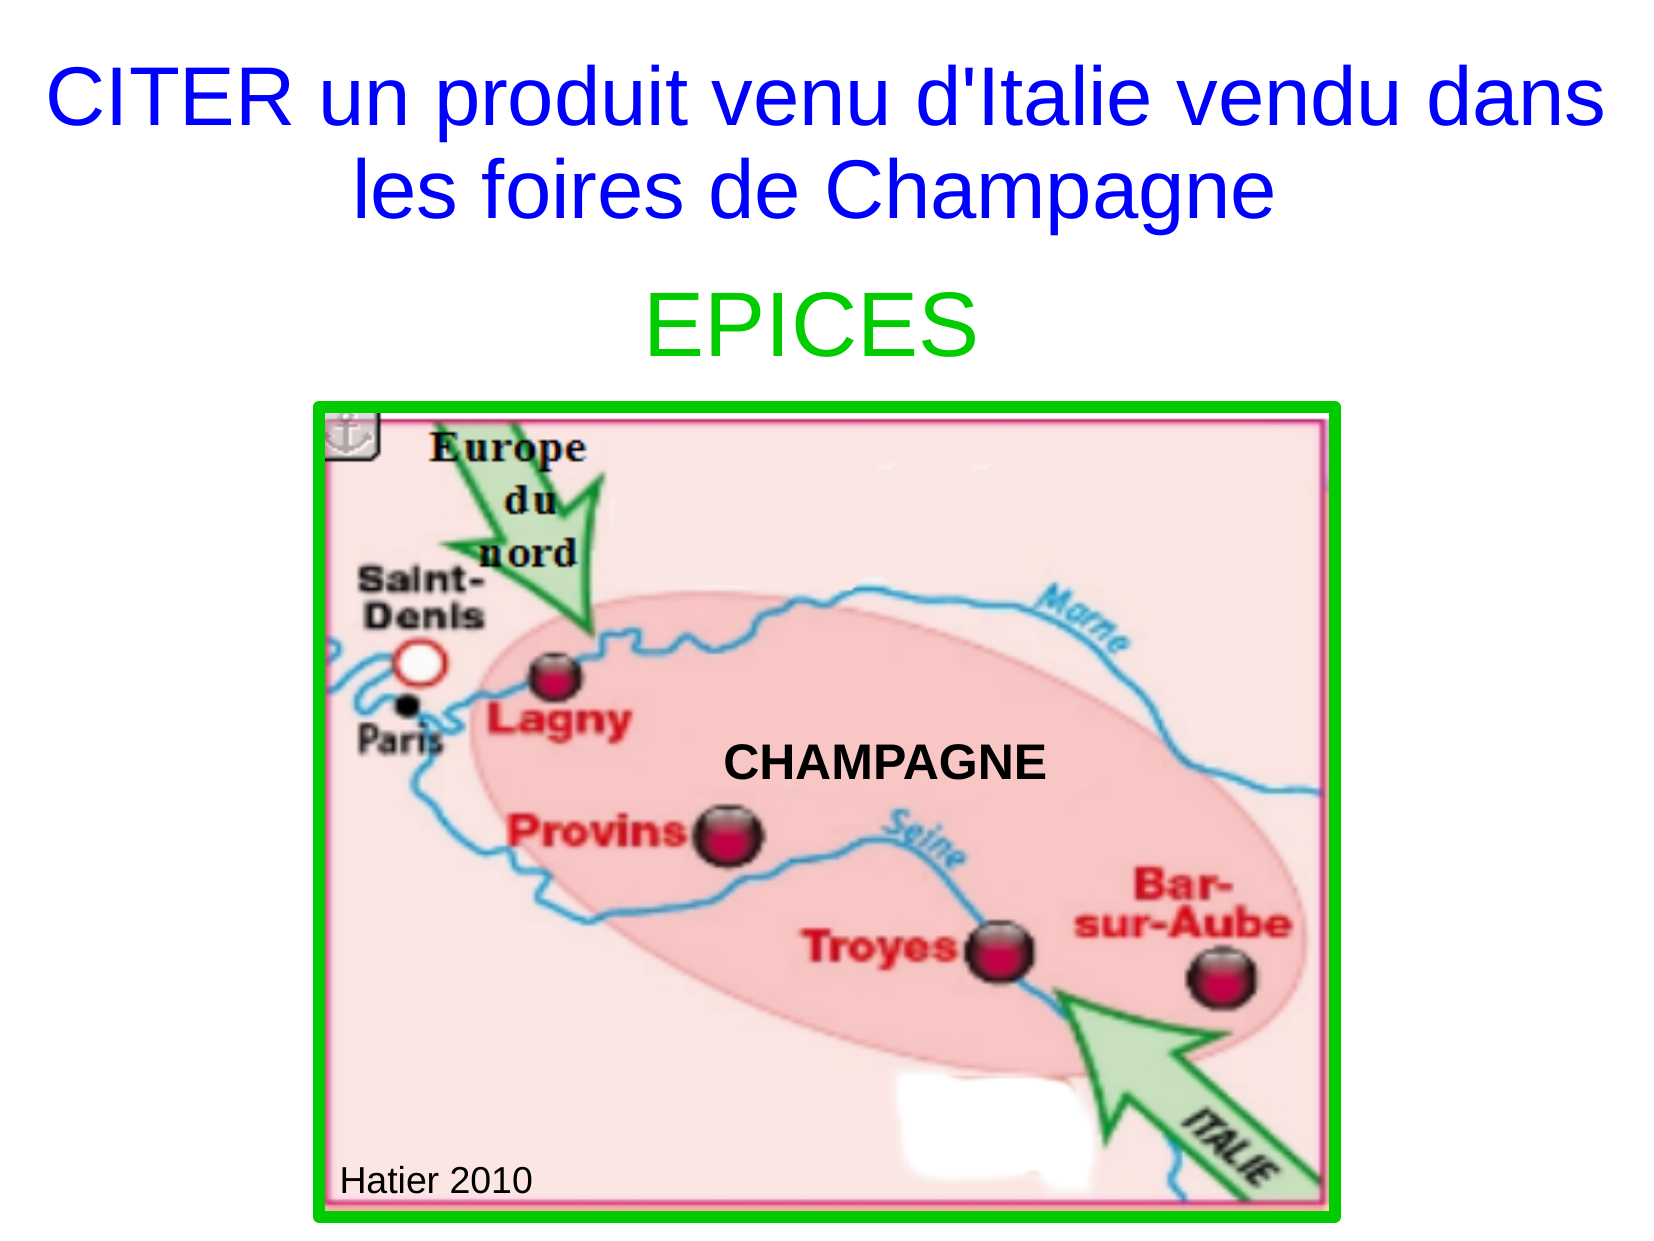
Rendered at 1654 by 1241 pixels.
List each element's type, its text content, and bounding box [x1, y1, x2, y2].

text_box Hatier 2010 [324, 1151, 591, 1209]
title CITER un produit venu d'Italie vendu dans les foires de Champagne [29, 50, 1625, 237]
text_box CHAMPAGNE [708, 726, 1093, 799]
text_box EPICES [442, 265, 1182, 384]
picture [324, 412, 1329, 1211]
